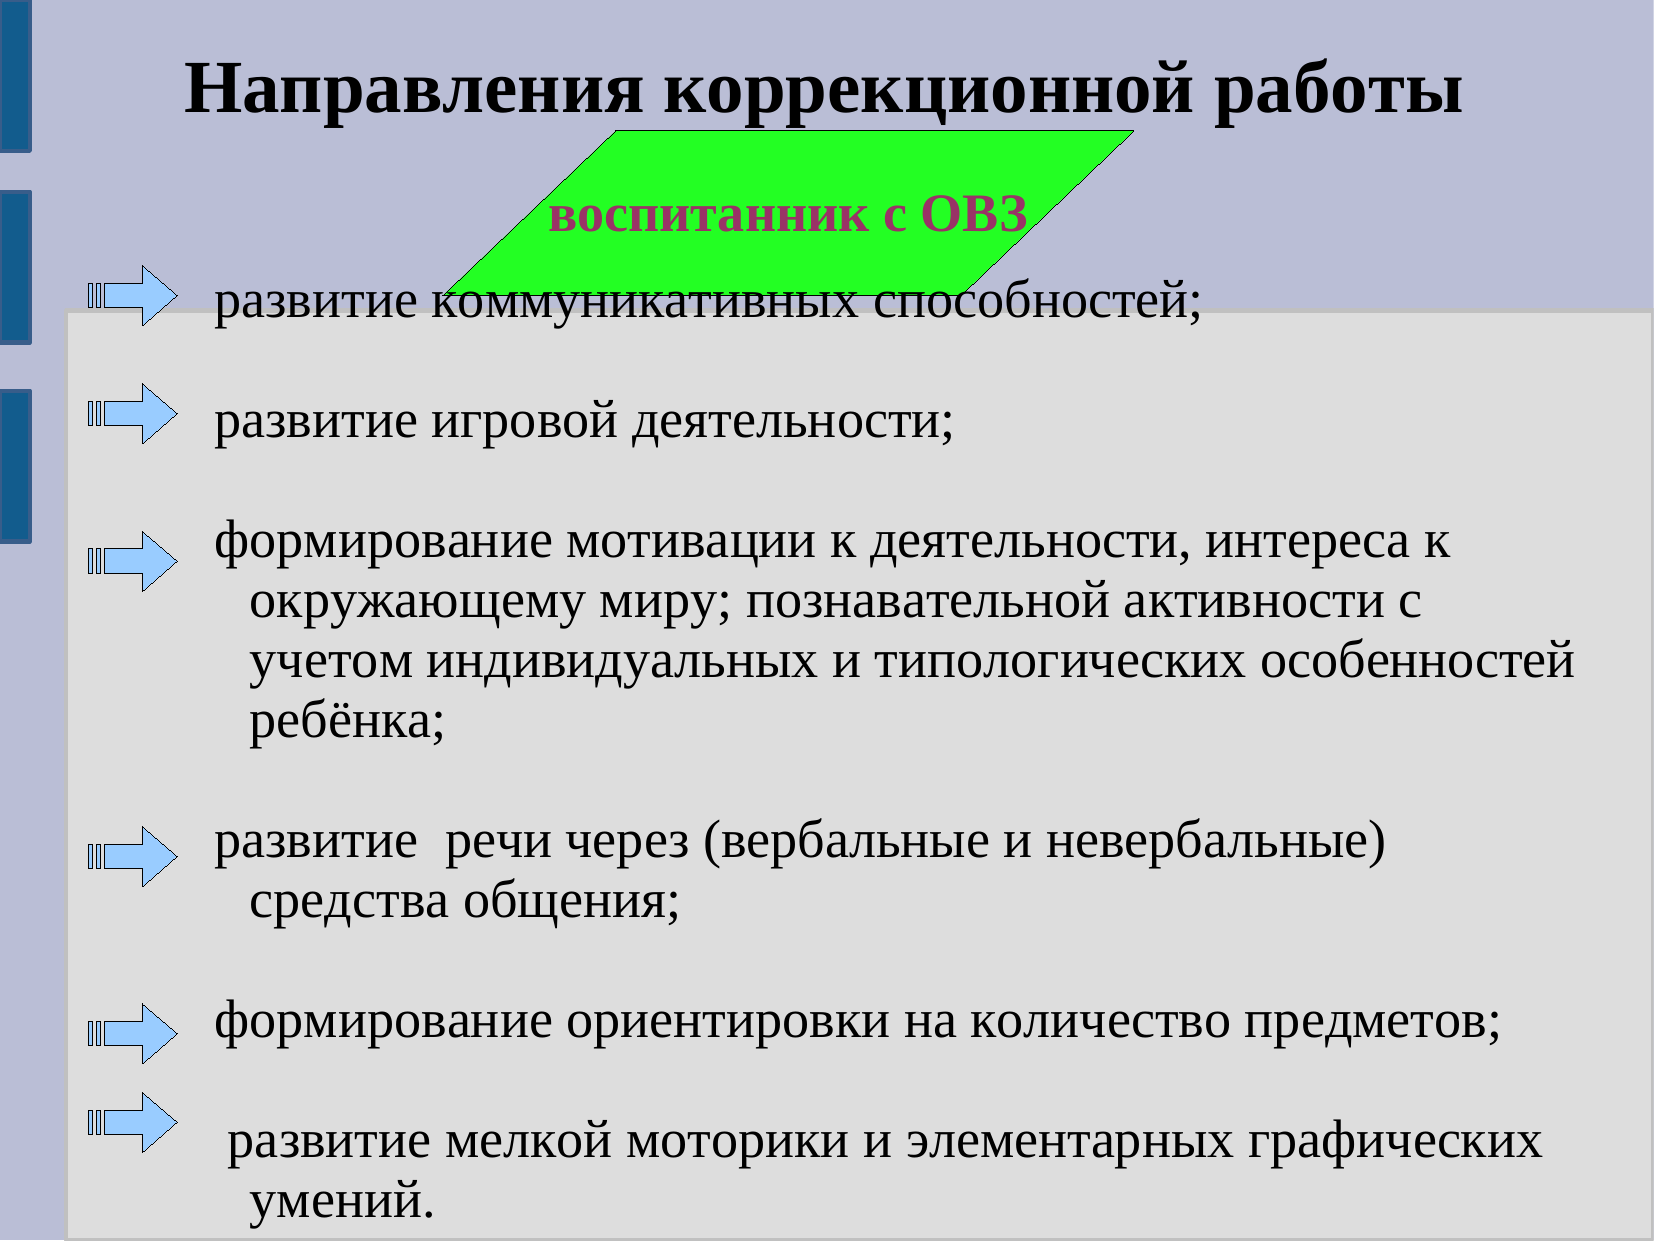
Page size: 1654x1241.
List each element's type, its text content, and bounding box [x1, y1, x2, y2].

text_box [96, 1110, 101, 1135]
text_box [104, 265, 178, 326]
text_box [88, 548, 93, 574]
text_box [104, 1092, 178, 1153]
text_box [104, 383, 178, 444]
text_box [88, 1021, 93, 1046]
text_box [96, 283, 101, 308]
text_box [88, 283, 93, 308]
text_box [104, 1003, 178, 1064]
text_box [88, 844, 93, 869]
text_box [96, 1021, 101, 1046]
text_box [96, 548, 101, 574]
text_box воспитанник с ОВЗ [483, 130, 1134, 257]
text_box [96, 401, 101, 426]
subtitle развитие коммуникативных способностей; развитие игровой деятельности; формирование мотивации к деятельности, интереса к окружающему миру; познавательной активности с учетом индивидуальных и типологических особенностей ребёнка; развитие речи через (вербальные и невербальные) средства общения; формирование ориентировки на количество предметов; развитие мелкой моторики и элементарных графических умений. [178, 257, 1595, 1241]
text_box [104, 826, 178, 887]
text_box [88, 401, 93, 426]
text_box [104, 531, 178, 592]
title Направления коррекционной работы [118, 45, 1531, 129]
text_box [96, 844, 101, 869]
text_box [88, 1110, 93, 1135]
